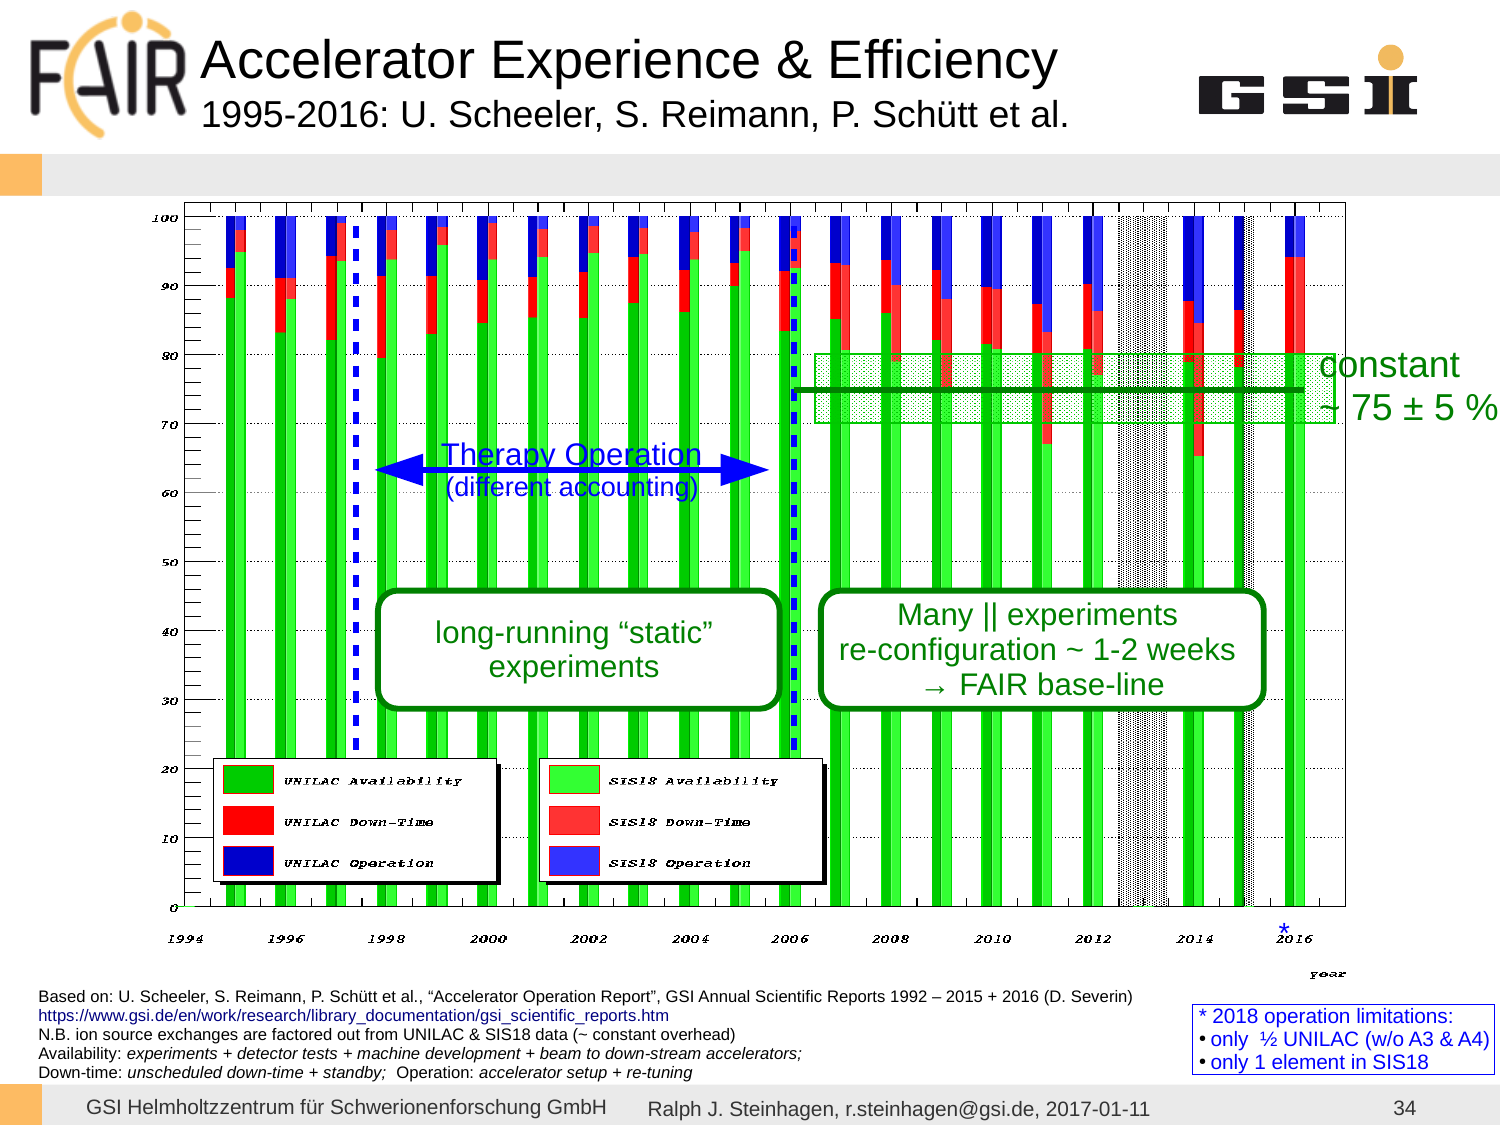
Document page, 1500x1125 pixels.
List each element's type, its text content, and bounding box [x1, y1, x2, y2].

picture [115, 200, 1352, 1004]
text_box long-running “static” experiments [377, 590, 780, 709]
text_box * 2018 operation limitations: only ½ UNILAC (w/o A3 & A4) only 1 element in SIS18 [1192, 1004, 1495, 1075]
picture [1197, 42, 1419, 117]
picture [30, 9, 187, 141]
text_box constant ~ 75 ± 5 % [1303, 336, 1500, 436]
text_box * [1263, 909, 1305, 958]
text_box Based on: U. Scheeler, S. Reimann, P. Schütt et al., “Accelerator Operation Report”, GSI Annual Scientific Reports 1992 – 2015 + 2016 (D. Severin) https://www.gsi.de/en/work/research/library_documentation/gsi_scientific_reports.htm N.B. ion source exchanges are factored out from UNILAC & SIS18 data (~ constant overhead) Availability: experiments + detector tests + machine development + beam to down-stream accelerators; Down-time: unscheduled down-time + standby; Operation: accelerator setup + re-tuning [23, 980, 1241, 1090]
title Accelerator Experience & Efficiency 1995-2016: U. Scheeler, S. Reimann, P. Schütt et al. [200, 23, 1180, 136]
text_box Many || experiments re-configuration ~ 1-2 weeks → FAIR base-line [820, 590, 1264, 709]
